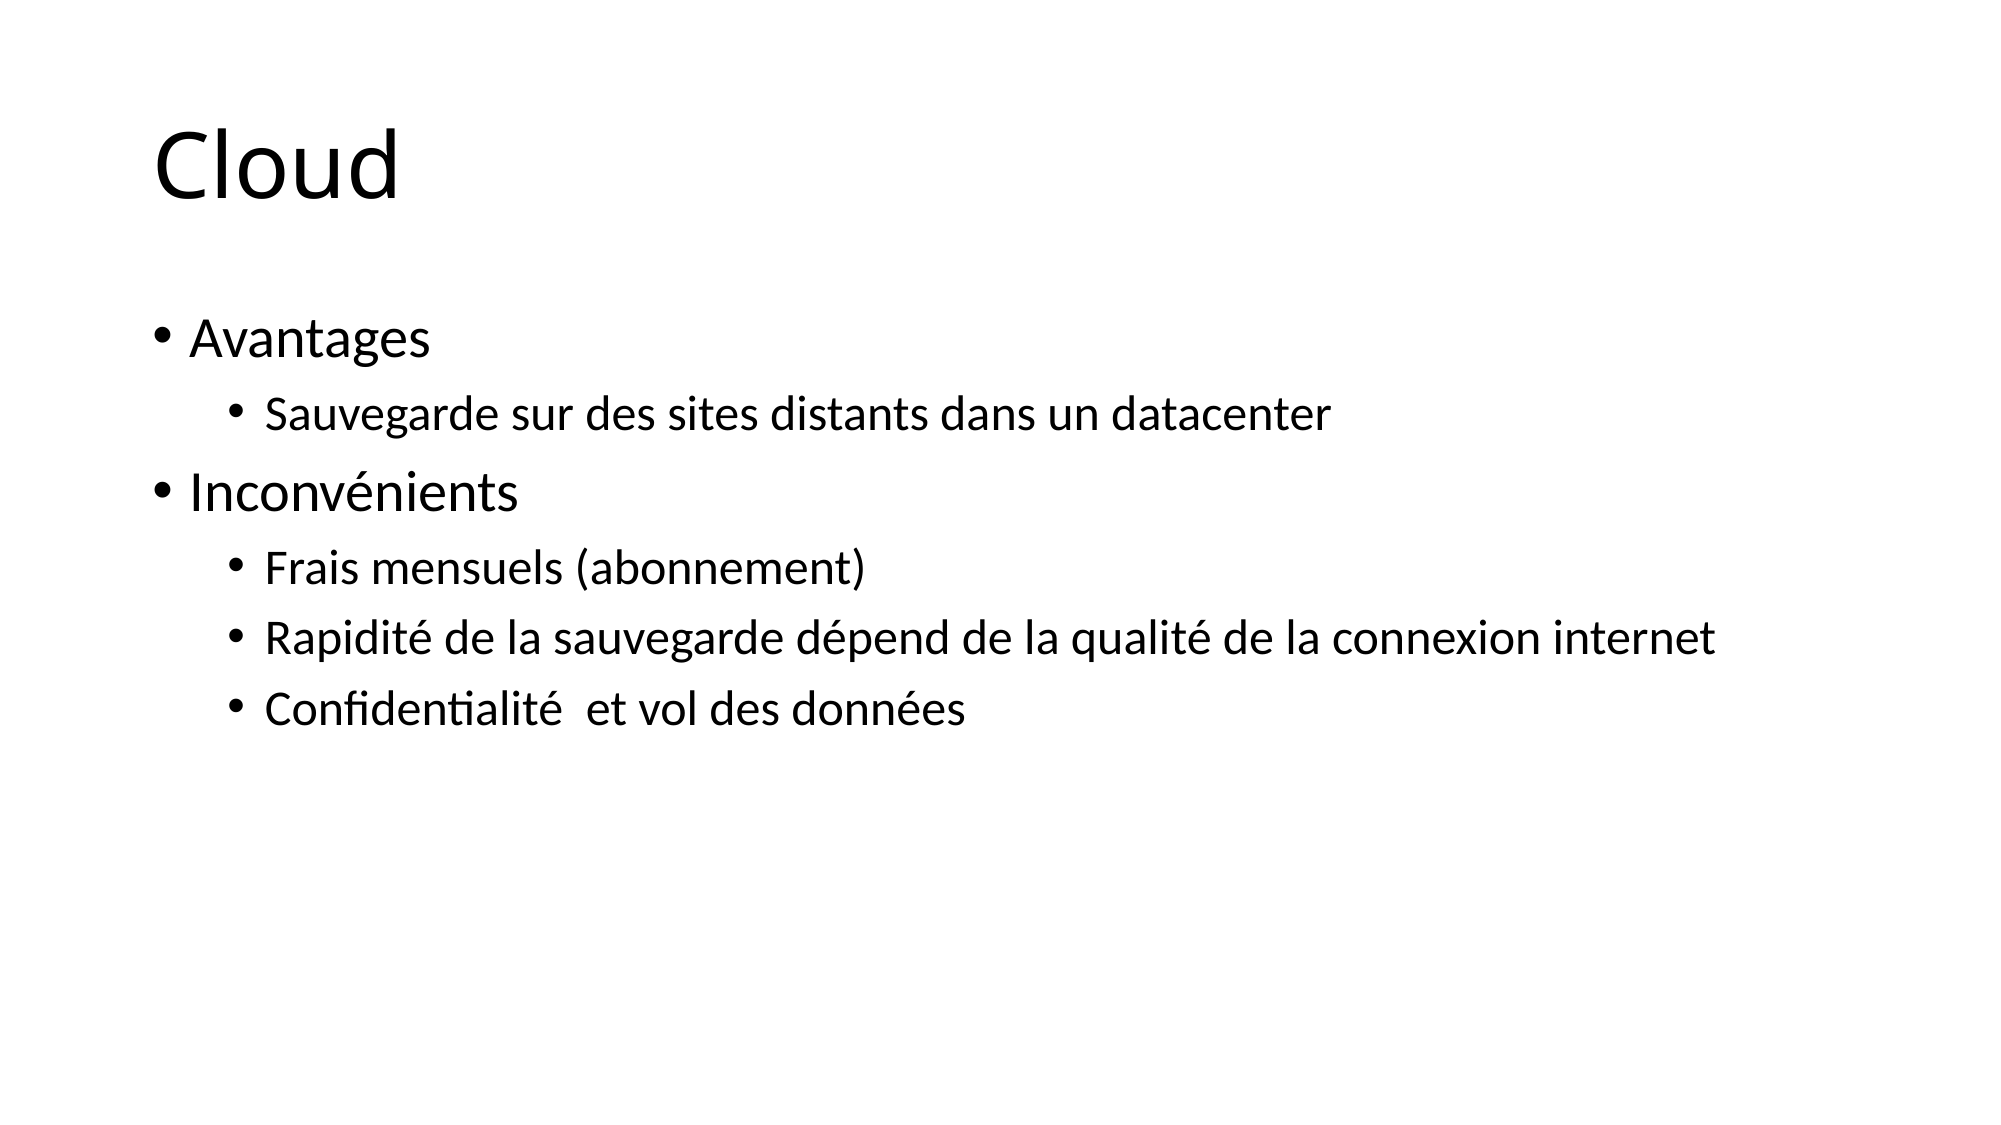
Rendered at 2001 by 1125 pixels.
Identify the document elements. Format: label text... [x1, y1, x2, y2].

list Avantages Sauvegarde sur des sites distants dans un datacenter Inconvénients Frais mensuels (abonnement) Rapidité de la sauvegarde dépend de la qualité de la connexion internet Confidentialité et vol des données [137, 299, 1863, 1014]
title Cloud [137, 59, 1863, 278]
